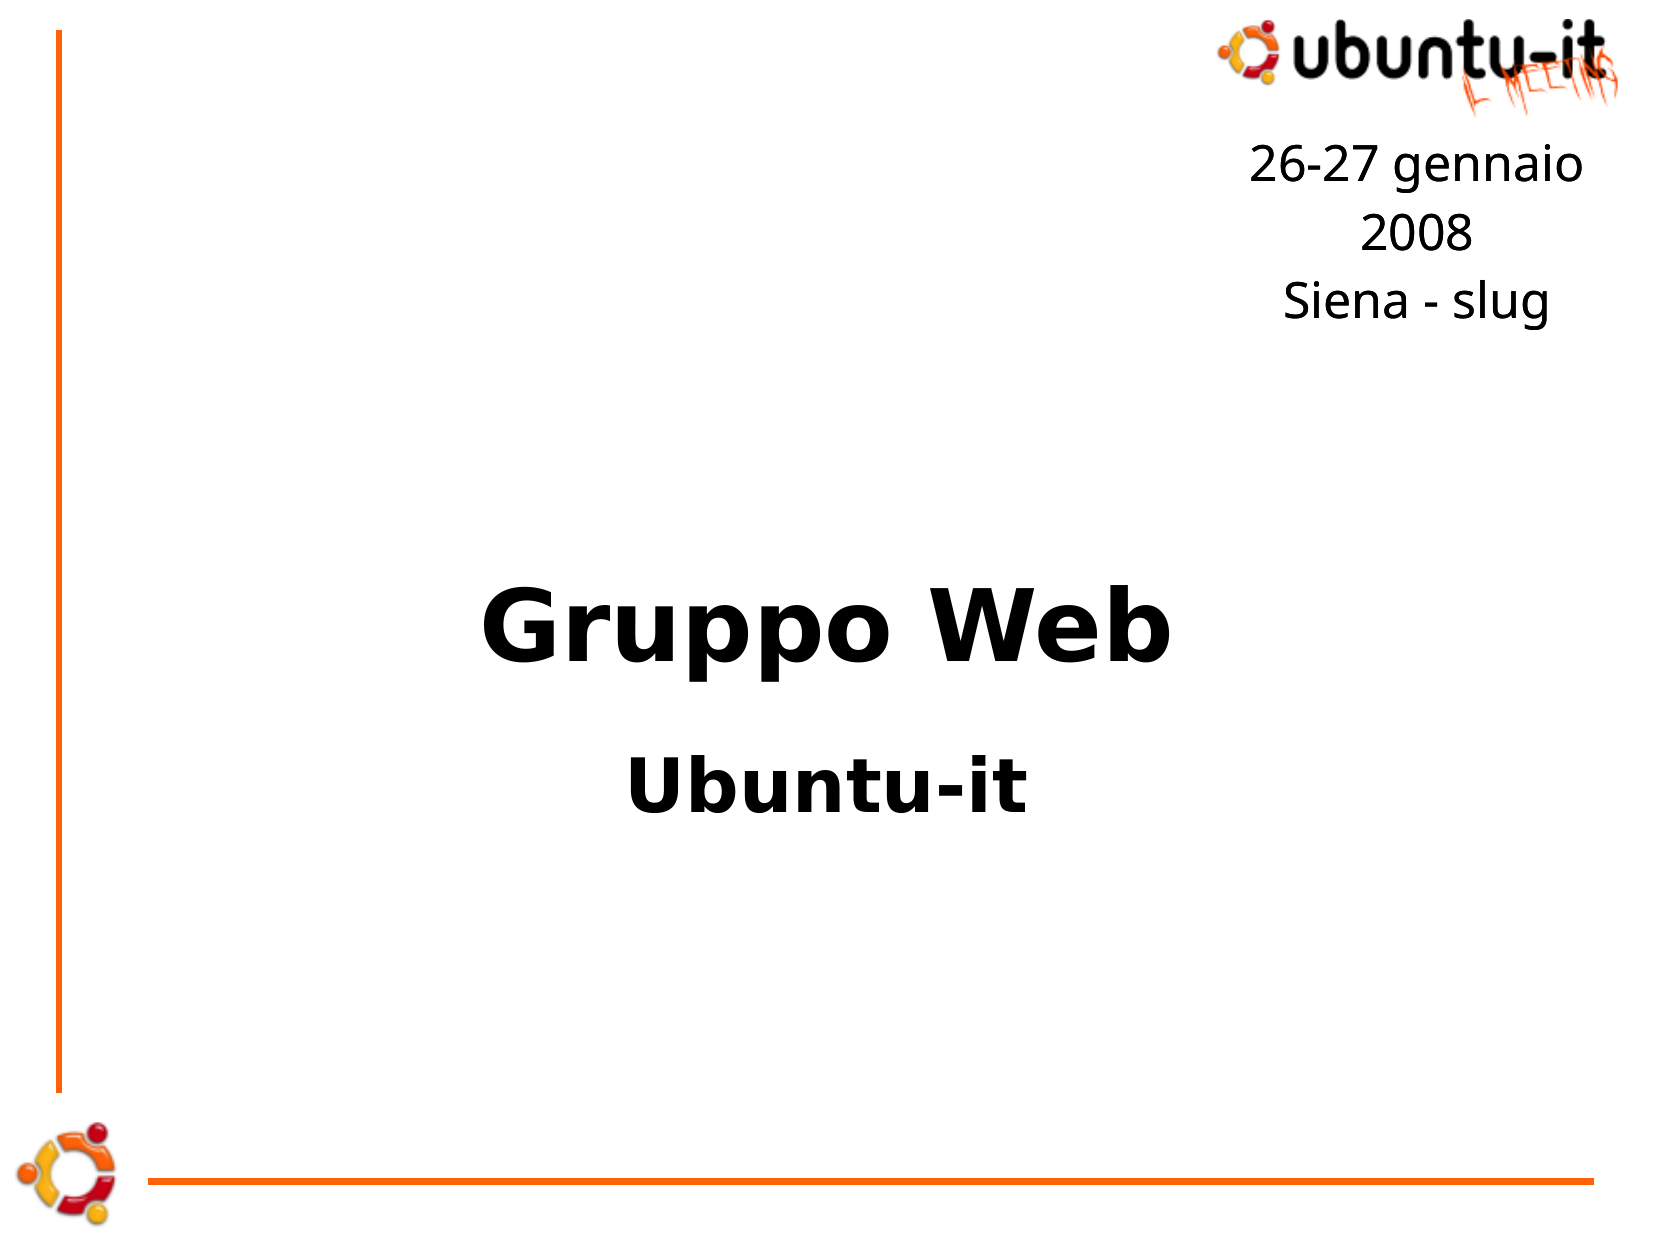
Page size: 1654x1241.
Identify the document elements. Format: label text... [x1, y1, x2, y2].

text_box 26-27 gennaio 2008 Siena - slug [1181, 118, 1654, 314]
subtitle Gruppo Web Ubuntu-it [82, 297, 1571, 1102]
picture [1210, 19, 1628, 118]
picture [14, 1121, 119, 1229]
